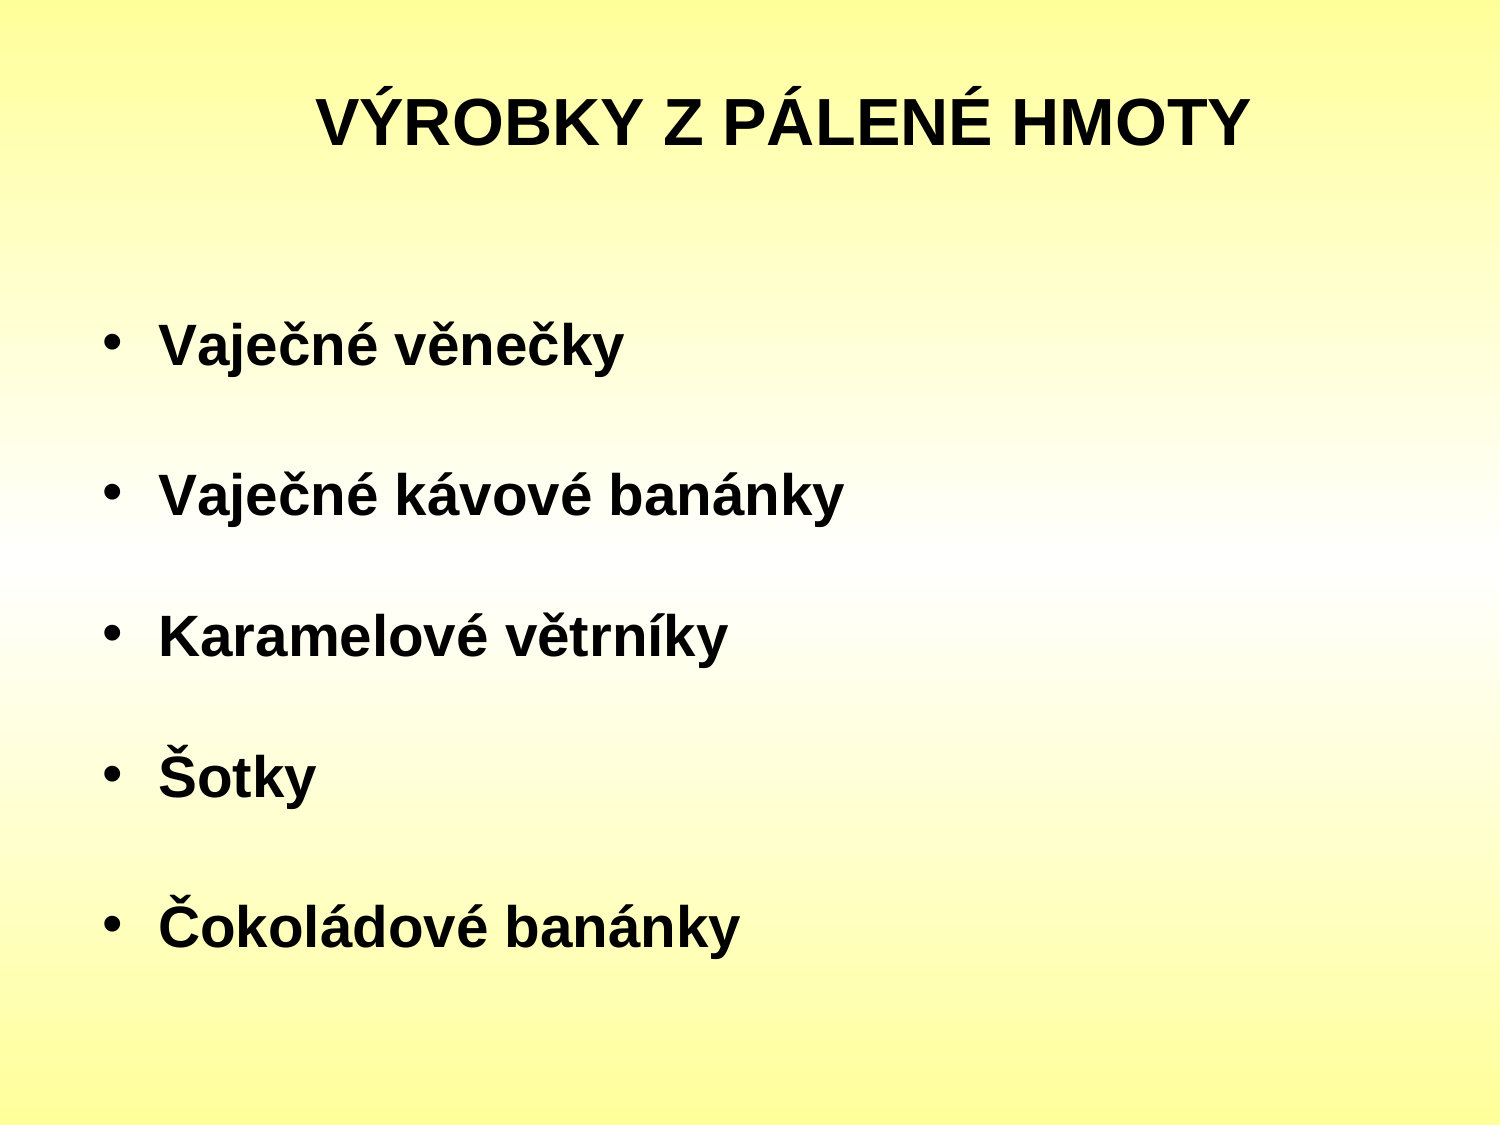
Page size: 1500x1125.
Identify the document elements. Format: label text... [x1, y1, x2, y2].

title VÝROBKY Z PÁLENÉ HMOTY [112, 0, 1438, 238]
list Vaječné věnečky Vaječné kávové banánky Karamelové větrníky Šotky Čokoládové banánky [87, 312, 1438, 966]
